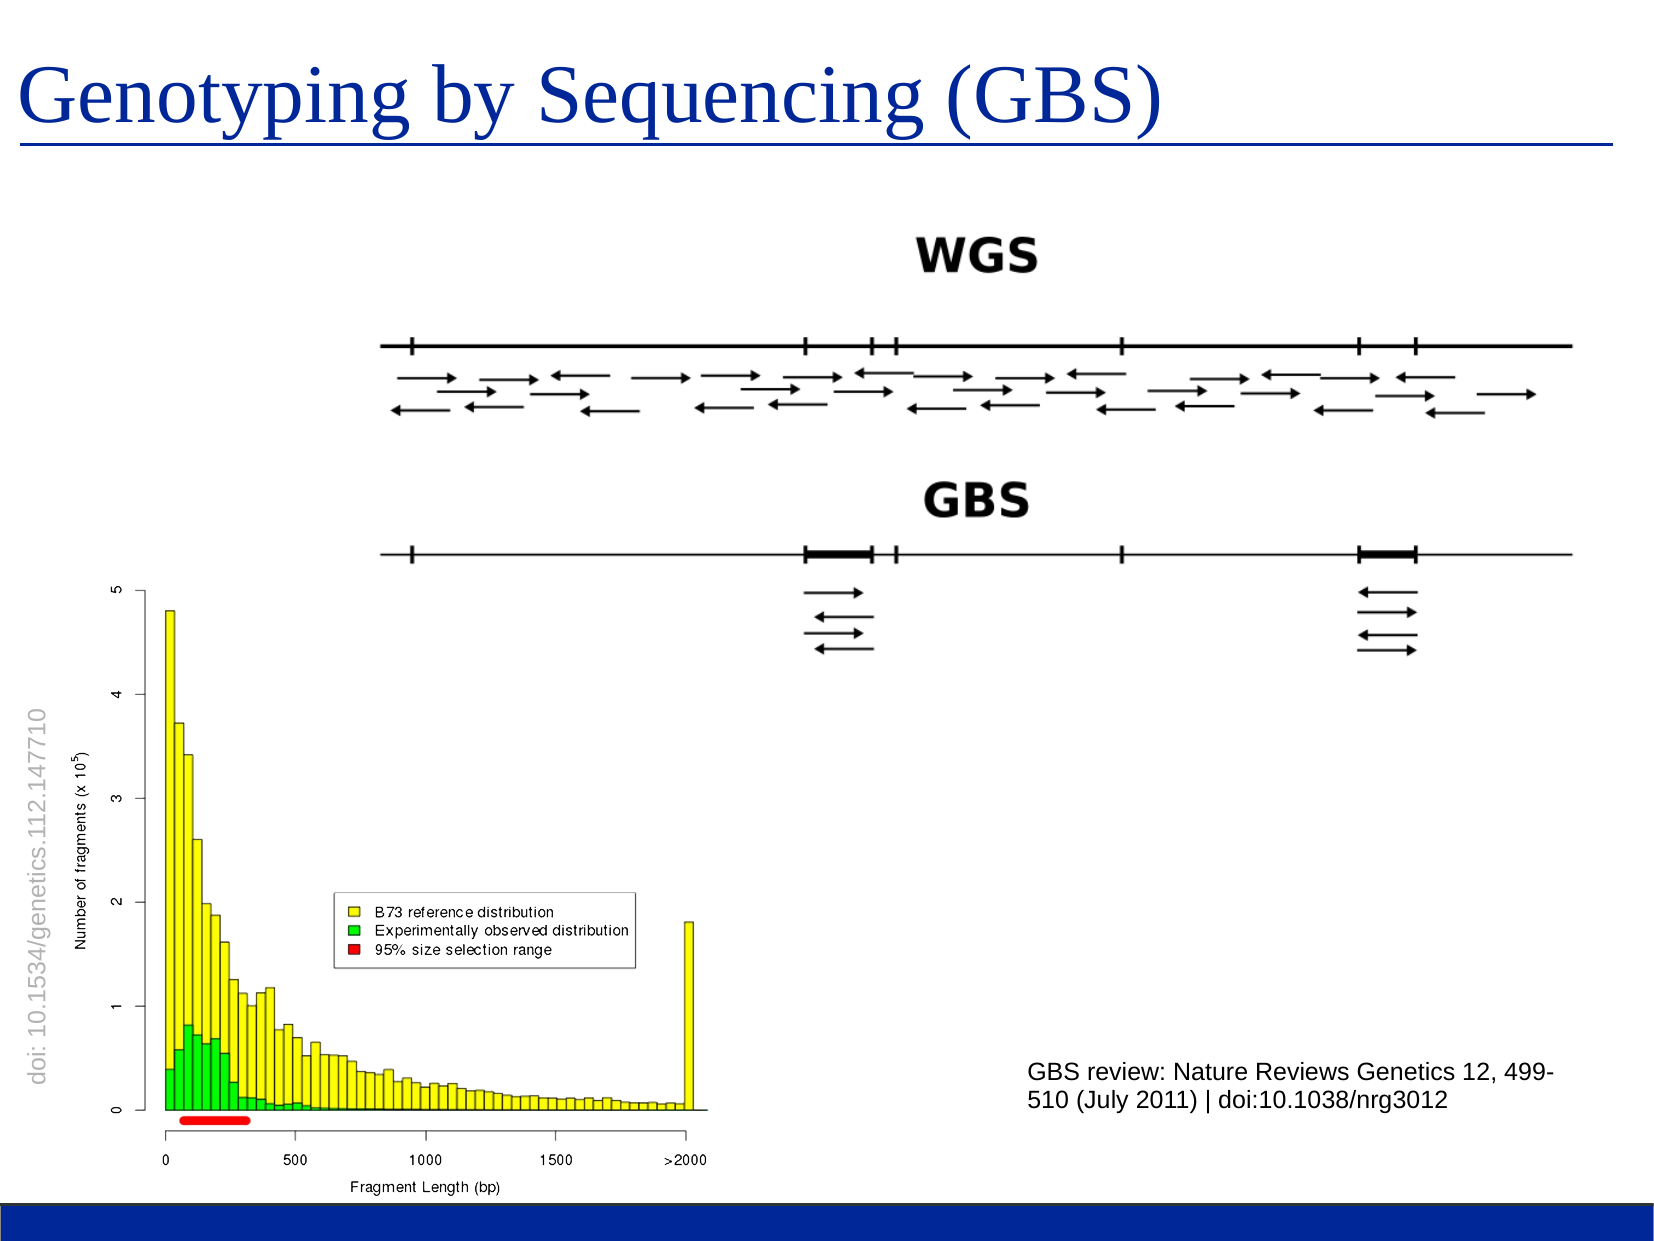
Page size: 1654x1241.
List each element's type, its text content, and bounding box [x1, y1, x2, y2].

text_box doi: 10.1534/genetics.112.147710 [15, 689, 62, 1101]
text_box GBS review: Nature Reviews Genetics 12, 499-510 (July 2011) | doi:10.1038/nrg3012 [1012, 1050, 1576, 1122]
title Genotyping by Sequencing (GBS) [17, 0, 1589, 198]
picture [69, 226, 1577, 1198]
